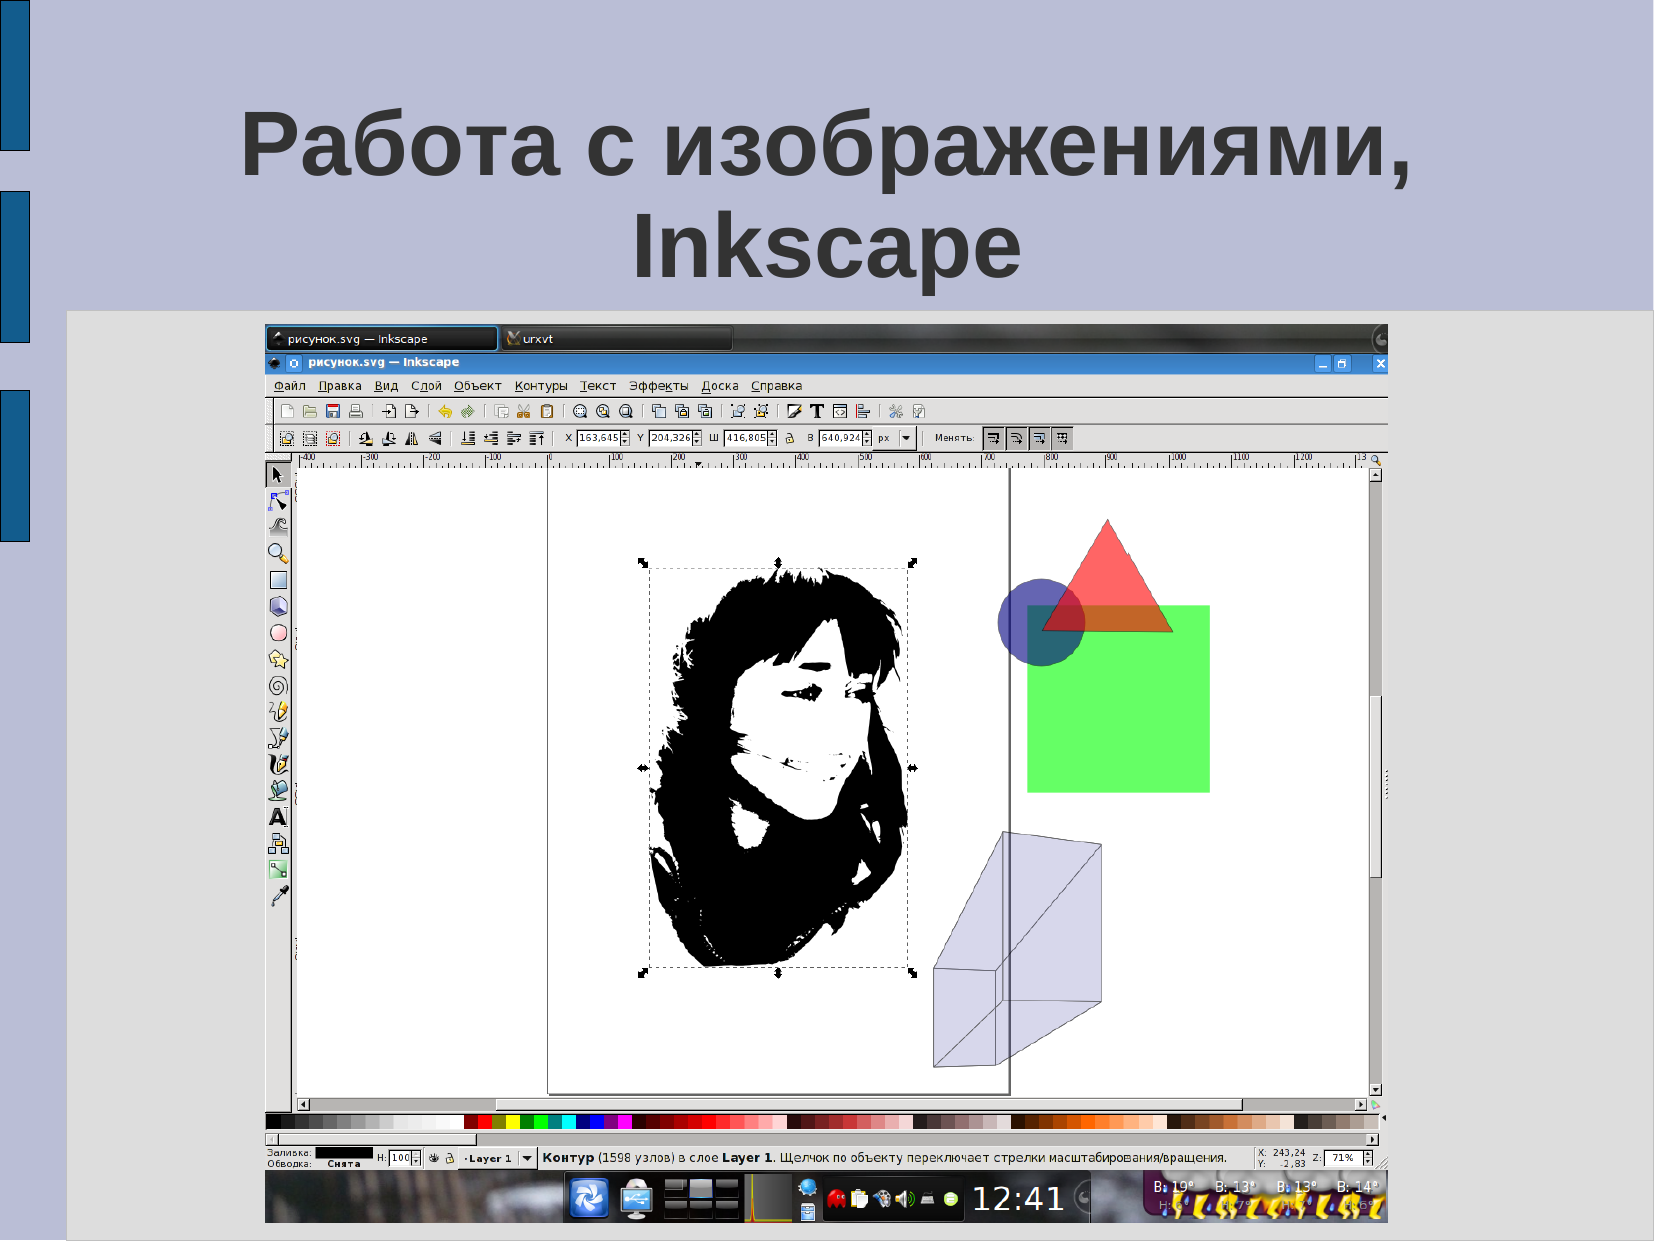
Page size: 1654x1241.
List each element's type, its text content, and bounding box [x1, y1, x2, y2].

picture [265, 324, 1388, 1223]
title Работа с изображениями, Inkscape [121, 92, 1534, 298]
